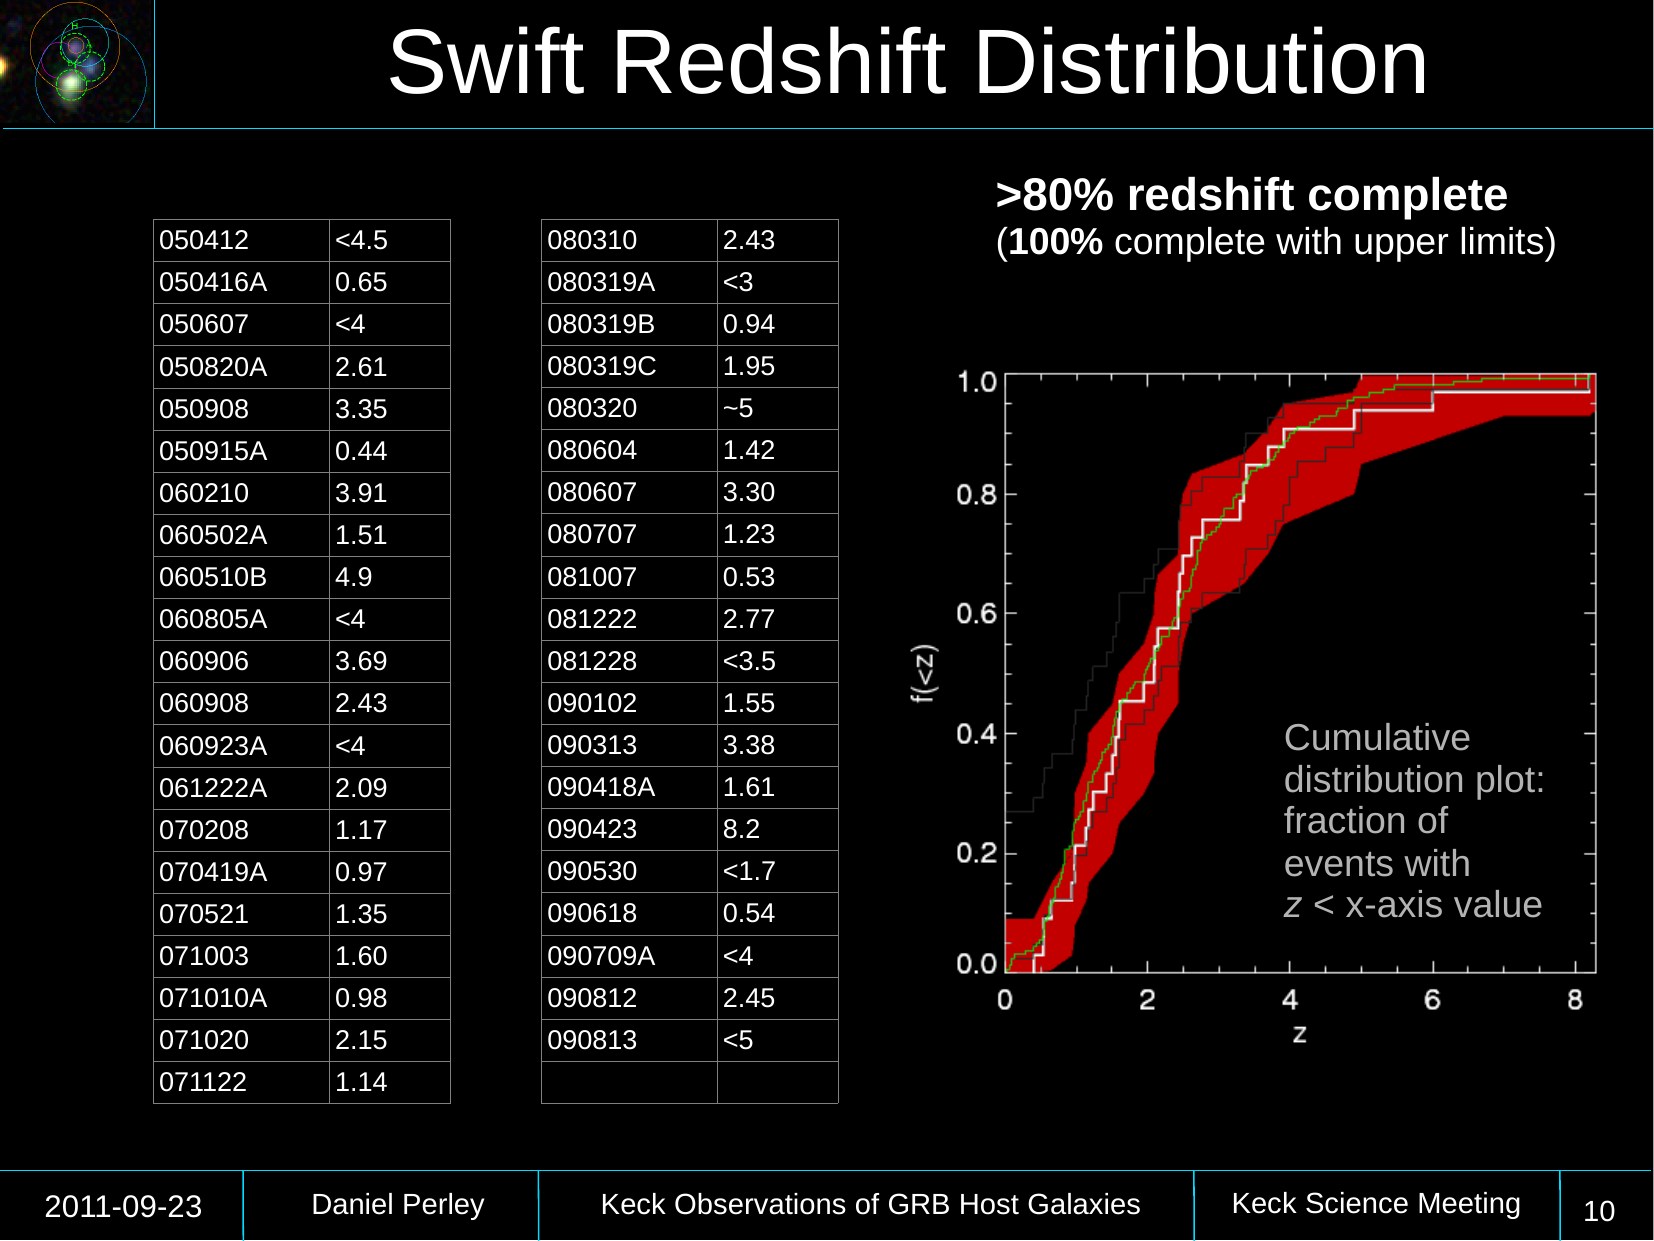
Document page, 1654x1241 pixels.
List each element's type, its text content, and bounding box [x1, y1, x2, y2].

table_cell 071122 [154, 1062, 329, 1103]
table_header 2.43 [718, 220, 838, 261]
table_cell 1.42 [718, 430, 838, 471]
table_cell <4 [718, 936, 838, 977]
table_cell 080319A [542, 262, 717, 303]
table_cell 090812 [542, 978, 717, 1019]
table_cell 081222 [542, 599, 717, 640]
table_cell 090418A [542, 767, 717, 808]
table_cell 8.2 [718, 809, 838, 850]
table_cell 2.77 [718, 599, 838, 640]
table_cell 071020 [154, 1020, 329, 1061]
table_cell 050416A [154, 262, 329, 303]
table_header 050412 [154, 220, 329, 261]
table_cell 090423 [542, 809, 717, 850]
table_cell 050908 [154, 389, 329, 430]
table_cell 081007 [542, 557, 717, 598]
table_cell 080320 [542, 388, 717, 429]
table_cell 090530 [542, 851, 717, 892]
table_cell 090102 [542, 683, 717, 724]
table_cell <4 [330, 304, 450, 345]
table_cell 3.35 [330, 389, 450, 430]
text_box >80% redshift complete (100% complete with upper limits) [980, 161, 1588, 282]
table_cell 060805A [154, 599, 329, 640]
table_cell 071010A [154, 978, 329, 1019]
table_cell 1.61 [718, 767, 838, 808]
table_cell <3 [718, 262, 838, 303]
table_cell 1.95 [718, 346, 838, 387]
table_cell 0.54 [718, 893, 838, 935]
table_cell [718, 1062, 838, 1103]
table_cell [542, 1062, 717, 1103]
table_cell 050915A [154, 431, 329, 472]
table_header <4.5 [330, 220, 450, 261]
table_cell 060908 [154, 683, 329, 724]
table_cell 0.53 [718, 557, 838, 598]
table_cell 080607 [542, 472, 717, 513]
table_cell 080707 [542, 514, 717, 556]
table_cell 060923A [154, 725, 329, 767]
table_cell <4 [330, 725, 450, 767]
table_cell 1.17 [330, 810, 450, 851]
table_cell 2.45 [718, 978, 838, 1019]
picture [0, 0, 151, 123]
table_cell 060210 [154, 473, 329, 514]
table_cell 070419A [154, 852, 329, 893]
table_cell 0.98 [330, 978, 450, 1019]
table_cell 0.97 [330, 852, 450, 893]
picture [900, 353, 1611, 1063]
table_cell 080319B [542, 304, 717, 345]
table_cell <1.7 [718, 851, 838, 892]
table_cell 2.15 [330, 1020, 450, 1061]
table_cell 090813 [542, 1020, 717, 1061]
table_cell 2.43 [330, 683, 450, 724]
table_cell 050607 [154, 304, 329, 345]
table_cell 060510B [154, 557, 329, 598]
table_cell 060502A [154, 515, 329, 556]
table_cell <5 [718, 1020, 838, 1061]
table_cell 2.09 [330, 768, 450, 809]
table_cell 3.69 [330, 641, 450, 682]
table_cell 0.44 [330, 431, 450, 472]
text_box Cumulative distribution plot: fraction of events with z < x-axis value [1269, 708, 1570, 934]
title Swift Redshift Distribution [165, 10, 1654, 114]
table_cell 090313 [542, 725, 717, 766]
table_cell 080319C [542, 346, 717, 387]
table_cell 050820A [154, 346, 329, 388]
table_cell 1.51 [330, 515, 450, 556]
table_cell 061222A [154, 768, 329, 809]
table_cell 1.14 [330, 1062, 450, 1103]
table_cell 2.61 [330, 346, 450, 388]
table_cell ~5 [718, 388, 838, 429]
table_cell 1.35 [330, 894, 450, 935]
table_cell 070521 [154, 894, 329, 935]
table_cell 0.65 [330, 262, 450, 303]
table_cell 1.60 [330, 936, 450, 977]
table_cell 3.91 [330, 473, 450, 514]
table_cell 3.30 [718, 472, 838, 513]
table_cell 060906 [154, 641, 329, 682]
table_cell 090618 [542, 893, 717, 935]
table_cell 090709A [542, 936, 717, 977]
table_cell 071003 [154, 936, 329, 977]
table_cell 0.94 [718, 304, 838, 345]
table_cell 070208 [154, 810, 329, 851]
table_cell 081228 [542, 641, 717, 682]
table_cell 1.23 [718, 514, 838, 556]
table_cell 3.38 [718, 725, 838, 766]
table_cell 4.9 [330, 557, 450, 598]
table_cell 1.55 [718, 683, 838, 724]
table_cell <4 [330, 599, 450, 640]
table_header 080310 [542, 220, 717, 261]
table_cell <3.5 [718, 641, 838, 682]
table_cell 080604 [542, 430, 717, 471]
